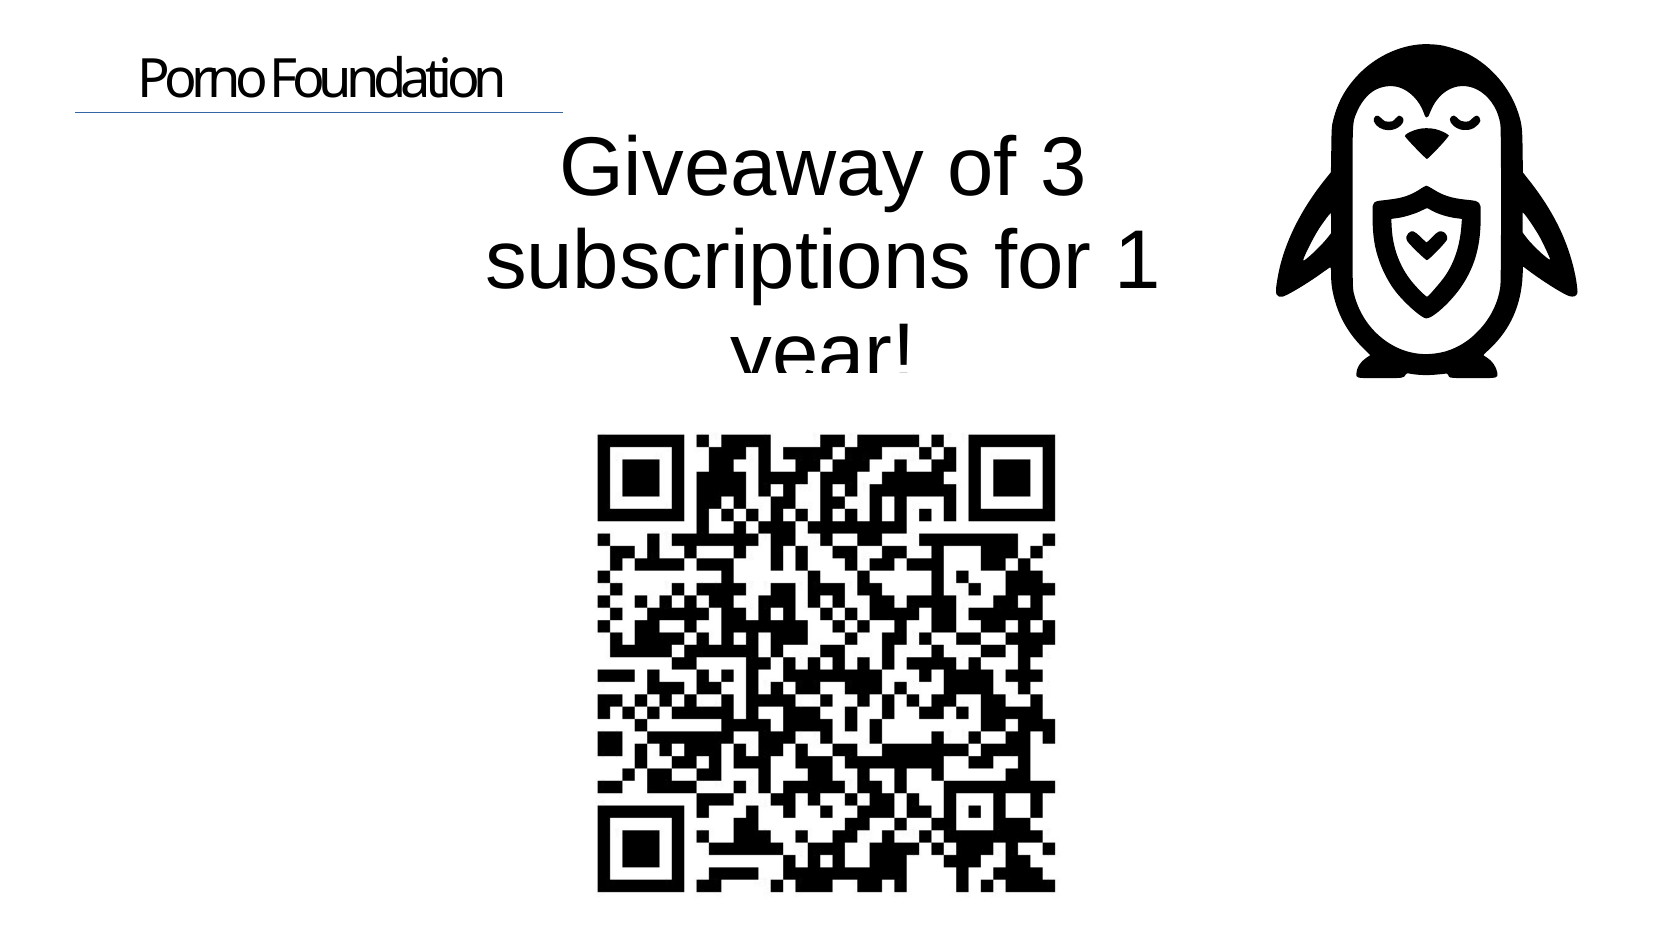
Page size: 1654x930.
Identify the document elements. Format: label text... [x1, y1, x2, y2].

text_box Giveaway of 3 subscriptions for 1 year! [470, 112, 1183, 378]
picture [536, 373, 1117, 930]
title Porno Foundation [7, 41, 638, 113]
picture [1203, 0, 1653, 450]
